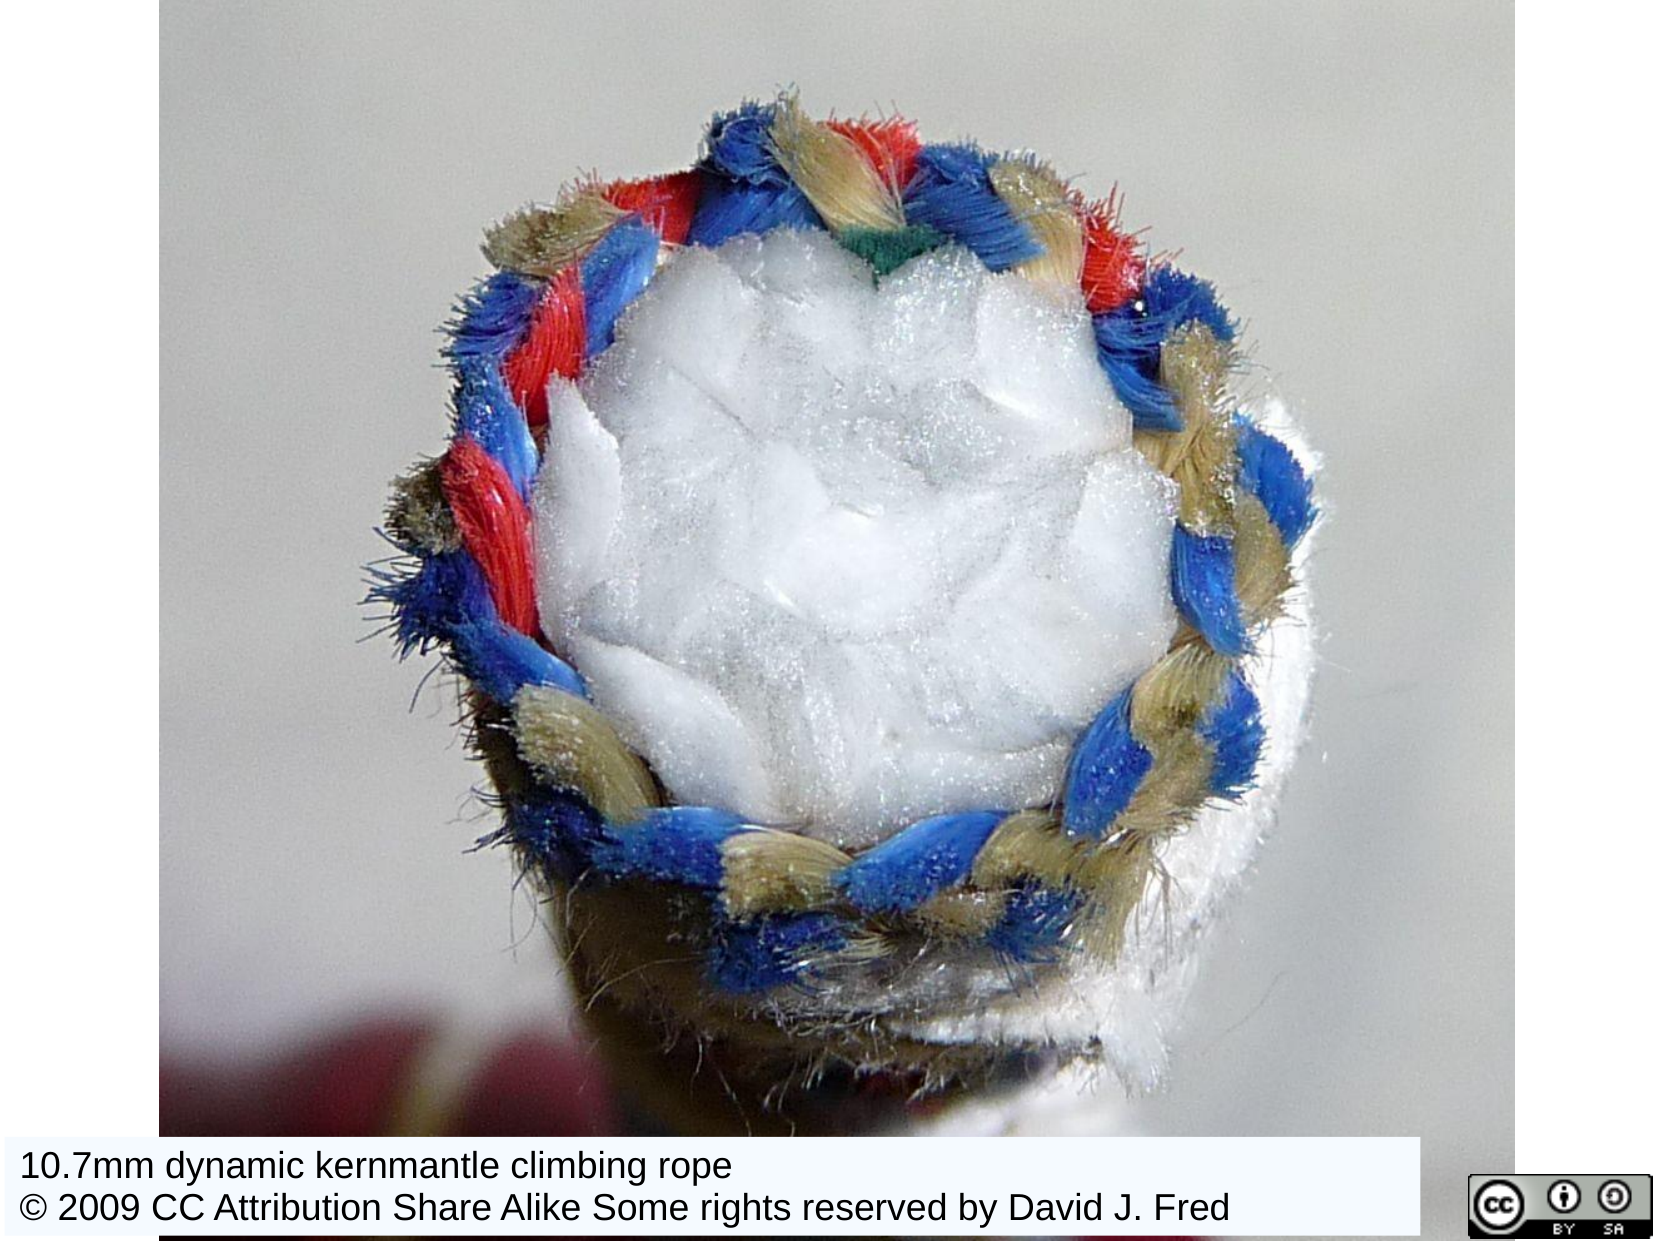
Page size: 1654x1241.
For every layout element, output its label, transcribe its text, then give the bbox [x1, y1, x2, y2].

text_box 10.7mm dynamic kernmantle climbing rope © 2009 CC Attribution Share Alike Some rights reserved by David J. Fred [4, 1136, 1421, 1236]
picture [159, 0, 1653, 1241]
